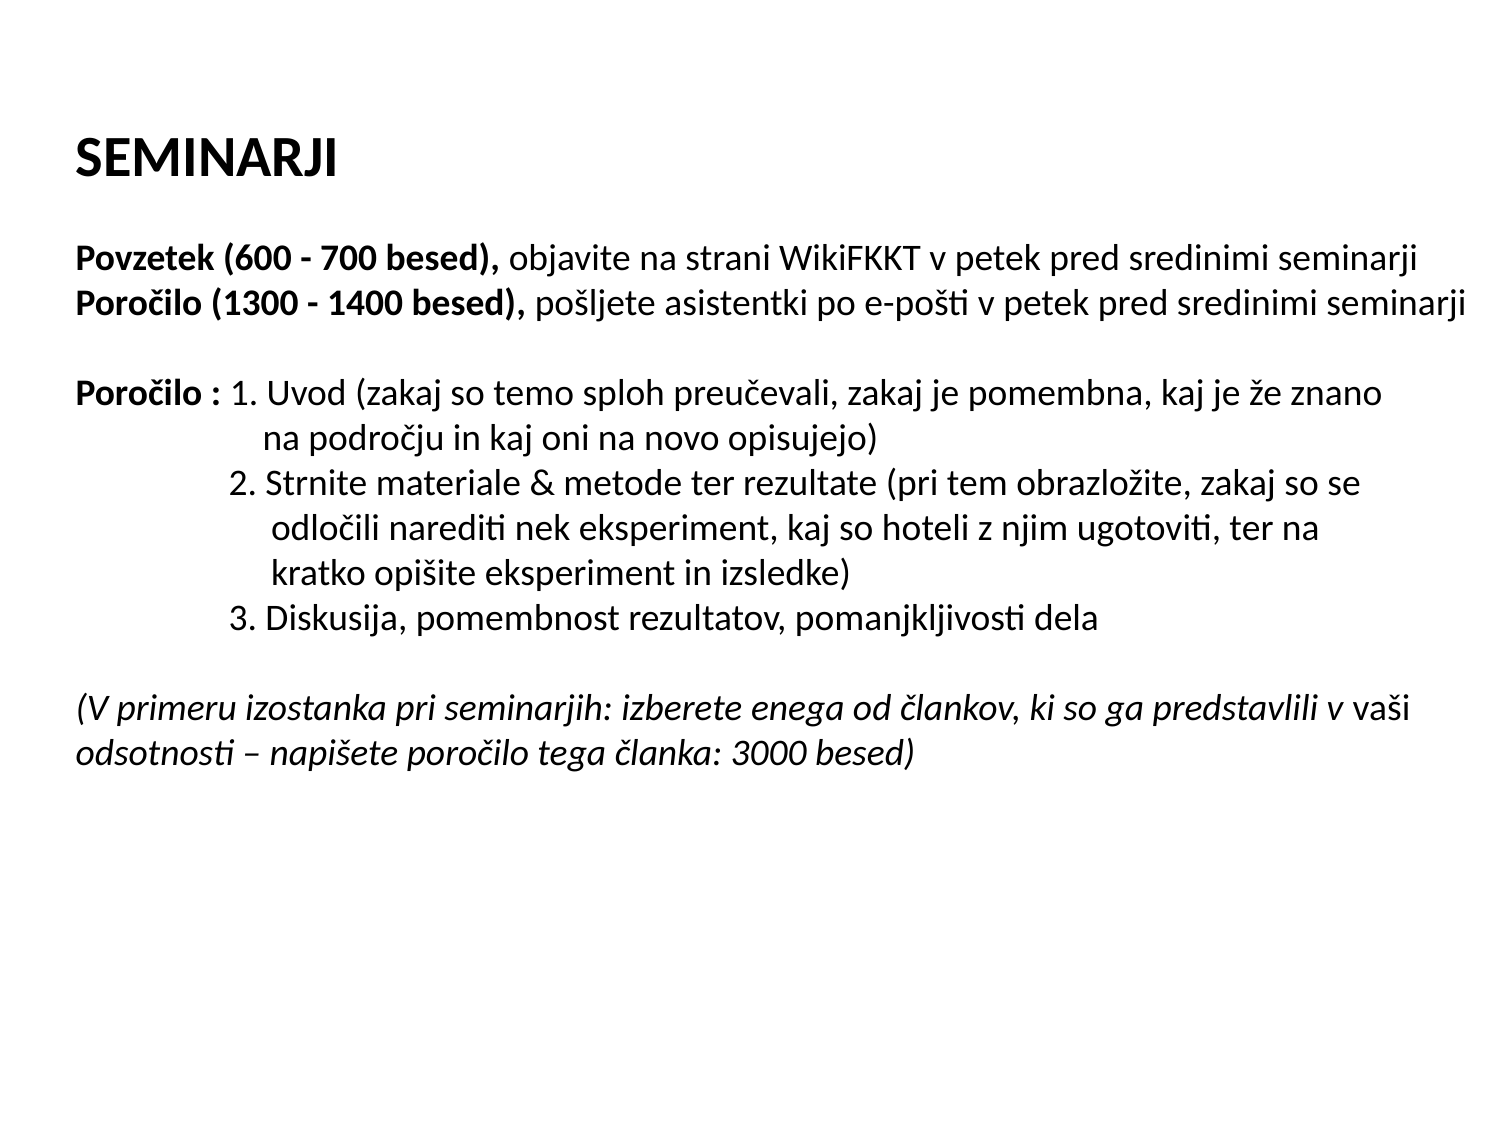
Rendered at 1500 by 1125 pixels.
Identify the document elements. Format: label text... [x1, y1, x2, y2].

text_box SEMINARJI Povzetek (600 - 700 besed), objavite na strani WikiFKKT v petek pred sredinimi seminarji Poročilo (1300 - 1400 besed), pošljete asistentki po e-pošti v petek pred sredinimi seminarji Poročilo : 1. Uvod (zakaj so temo sploh preučevali, zakaj je pomembna, kaj je že znano na področju in kaj oni na novo opisujejo) 2. Strnite materiale & metode ter rezultate (pri tem obrazložite, zakaj so se odločili narediti nek eksperiment, kaj so hoteli z njim ugotoviti, ter na kratko opišite eksperiment in izsledke) 3. Diskusija, pomembnost rezultatov, pomanjkljivosti dela (V primeru izostanka pri seminarjih: izberete enega od člankov, ki so ga predstavlili v vaši odsotnosti – napišete poročilo tega članka: 3000 besed) [60, 20, 1500, 826]
